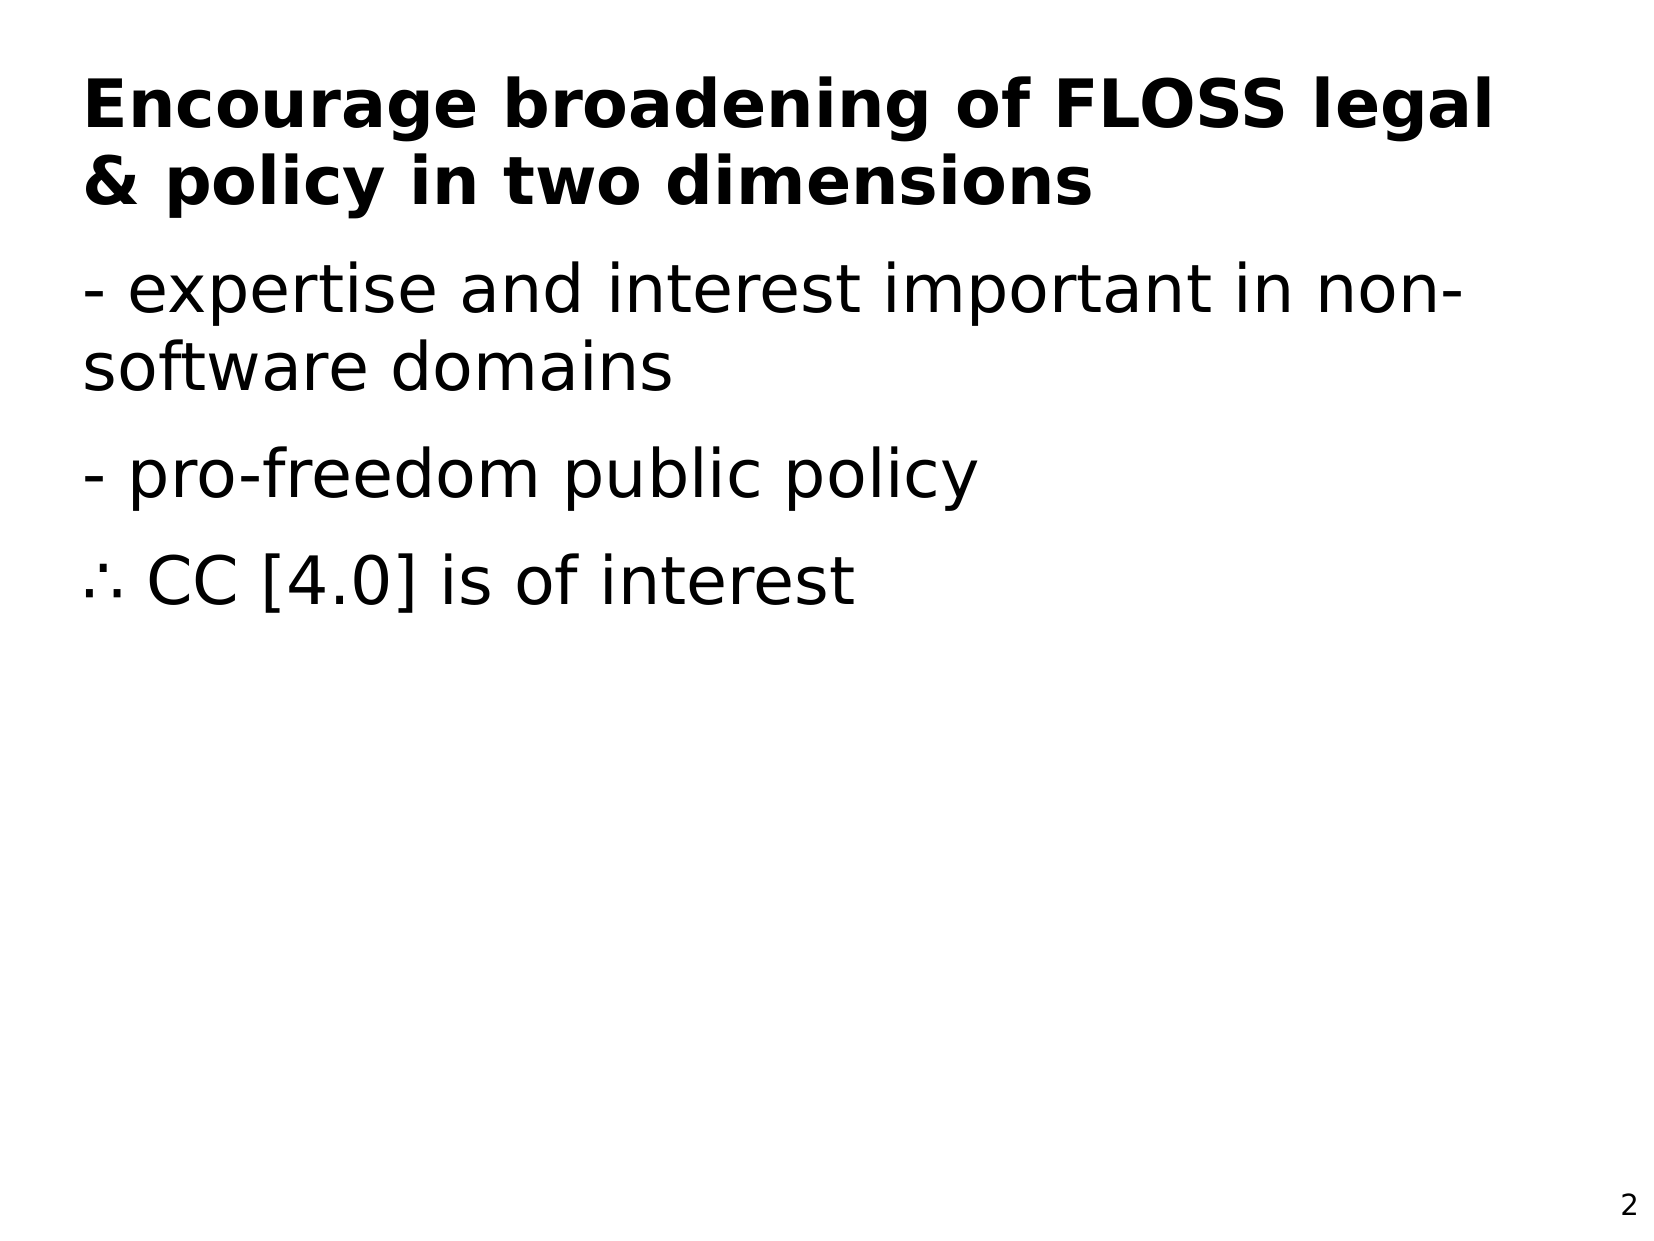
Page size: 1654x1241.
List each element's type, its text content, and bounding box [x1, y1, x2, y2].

list Encourage broadening of FLOSS legal & policy in two dimensions - expertise and interest important in non-software domains - pro-freedom public policy ∴ CC [4.0] is of interest [82, 65, 1571, 1062]
